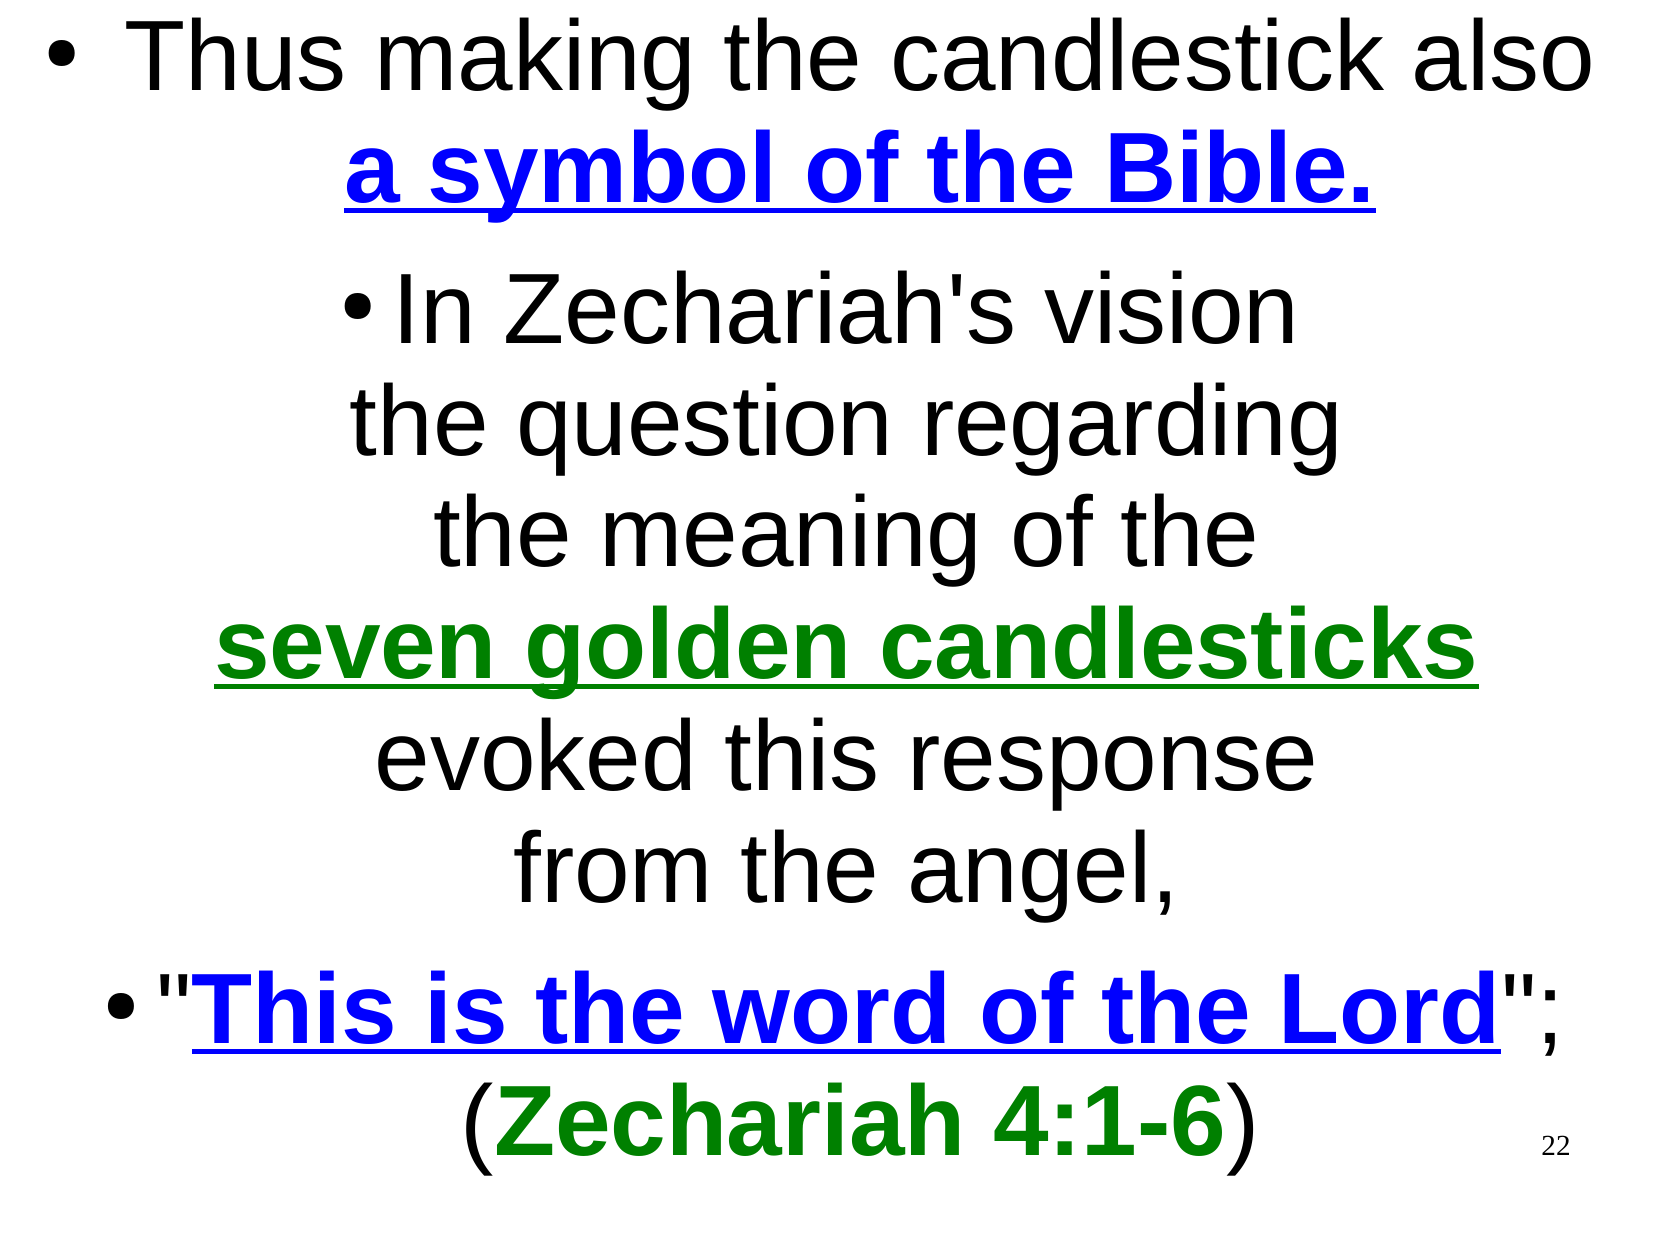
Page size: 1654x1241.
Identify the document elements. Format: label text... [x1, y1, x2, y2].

list Thus making the candlestick also a symbol of the Bible. In Zechariah's vision the question regarding the meaning of the seven golden candlesticks evoked this response from the angel, "This is the word of the Lord"; (Zechariah 4:1-6) [0, 0, 1651, 1238]
